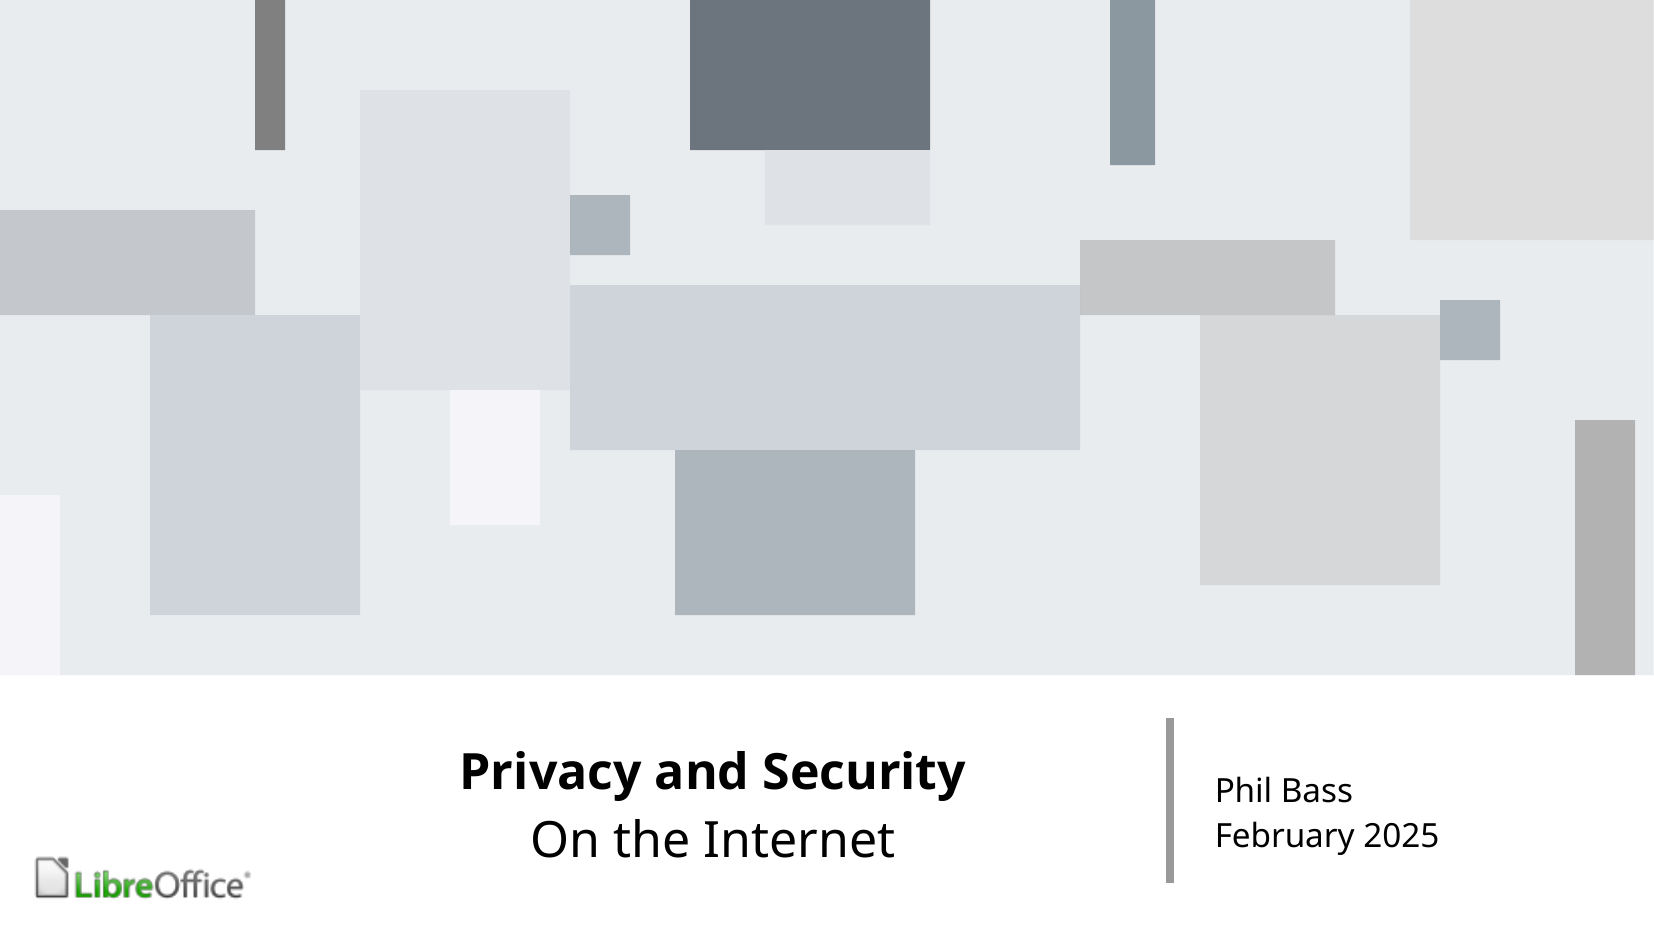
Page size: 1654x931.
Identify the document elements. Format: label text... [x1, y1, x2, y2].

text_box Phil Bass February 2025 [1200, 759, 1591, 886]
picture [30, 852, 256, 903]
text_box Privacy and Security On the Internet [295, 728, 1131, 916]
